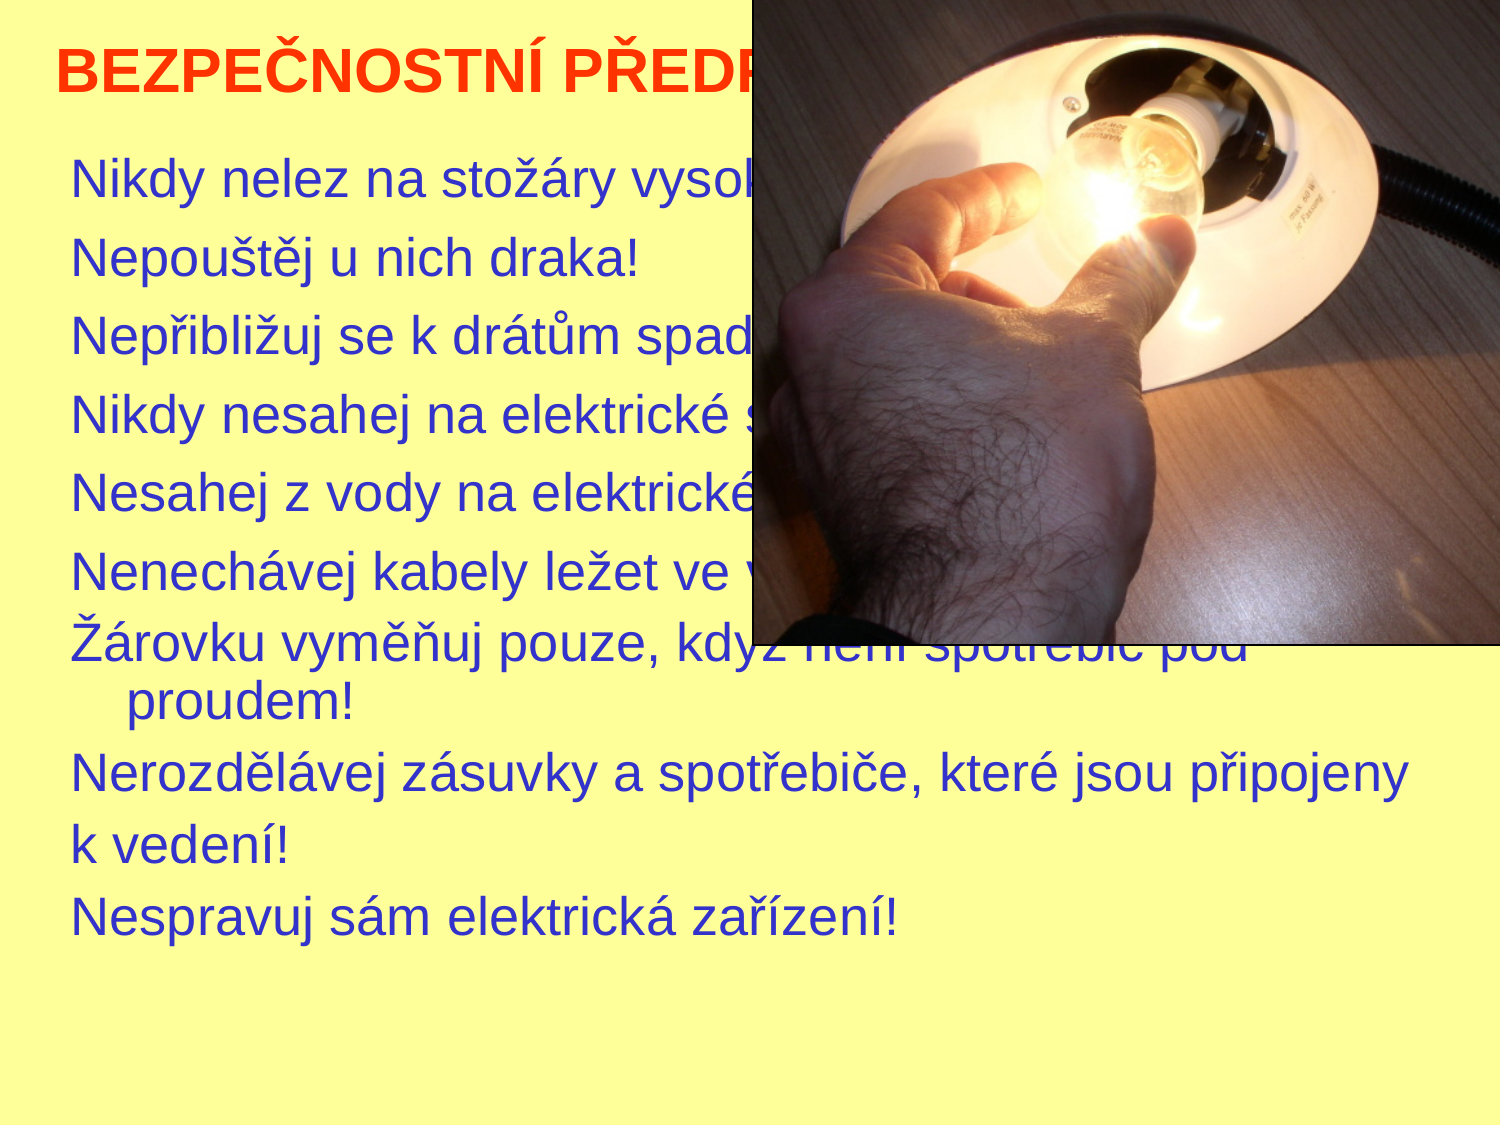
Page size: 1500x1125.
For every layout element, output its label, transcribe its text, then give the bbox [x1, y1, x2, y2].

text_box Nikdy nelez na stožáry vysokého napětí! Nepouštěj u nich draka! Nepřibližuj se k drátům spadlým na zem! Nikdy nesahej na elektrické spotřebiče, když jsi ve vodě! Nesahej z vody na elektrické šňůry a zástrčky! Nenechávej kabely ležet ve vlhku! Žárovku vyměňuj pouze, když není spotřebič pod proudem! Nerozdělávej zásuvky a spotřebiče, které jsou připojeny k vedení! Nespravuj sám elektrická zařízení! [55, 135, 1500, 969]
text_box BEZPEČNOSTNÍ PŘEDPISY A ZÁSADY [41, 21, 752, 113]
picture [753, 0, 1500, 645]
